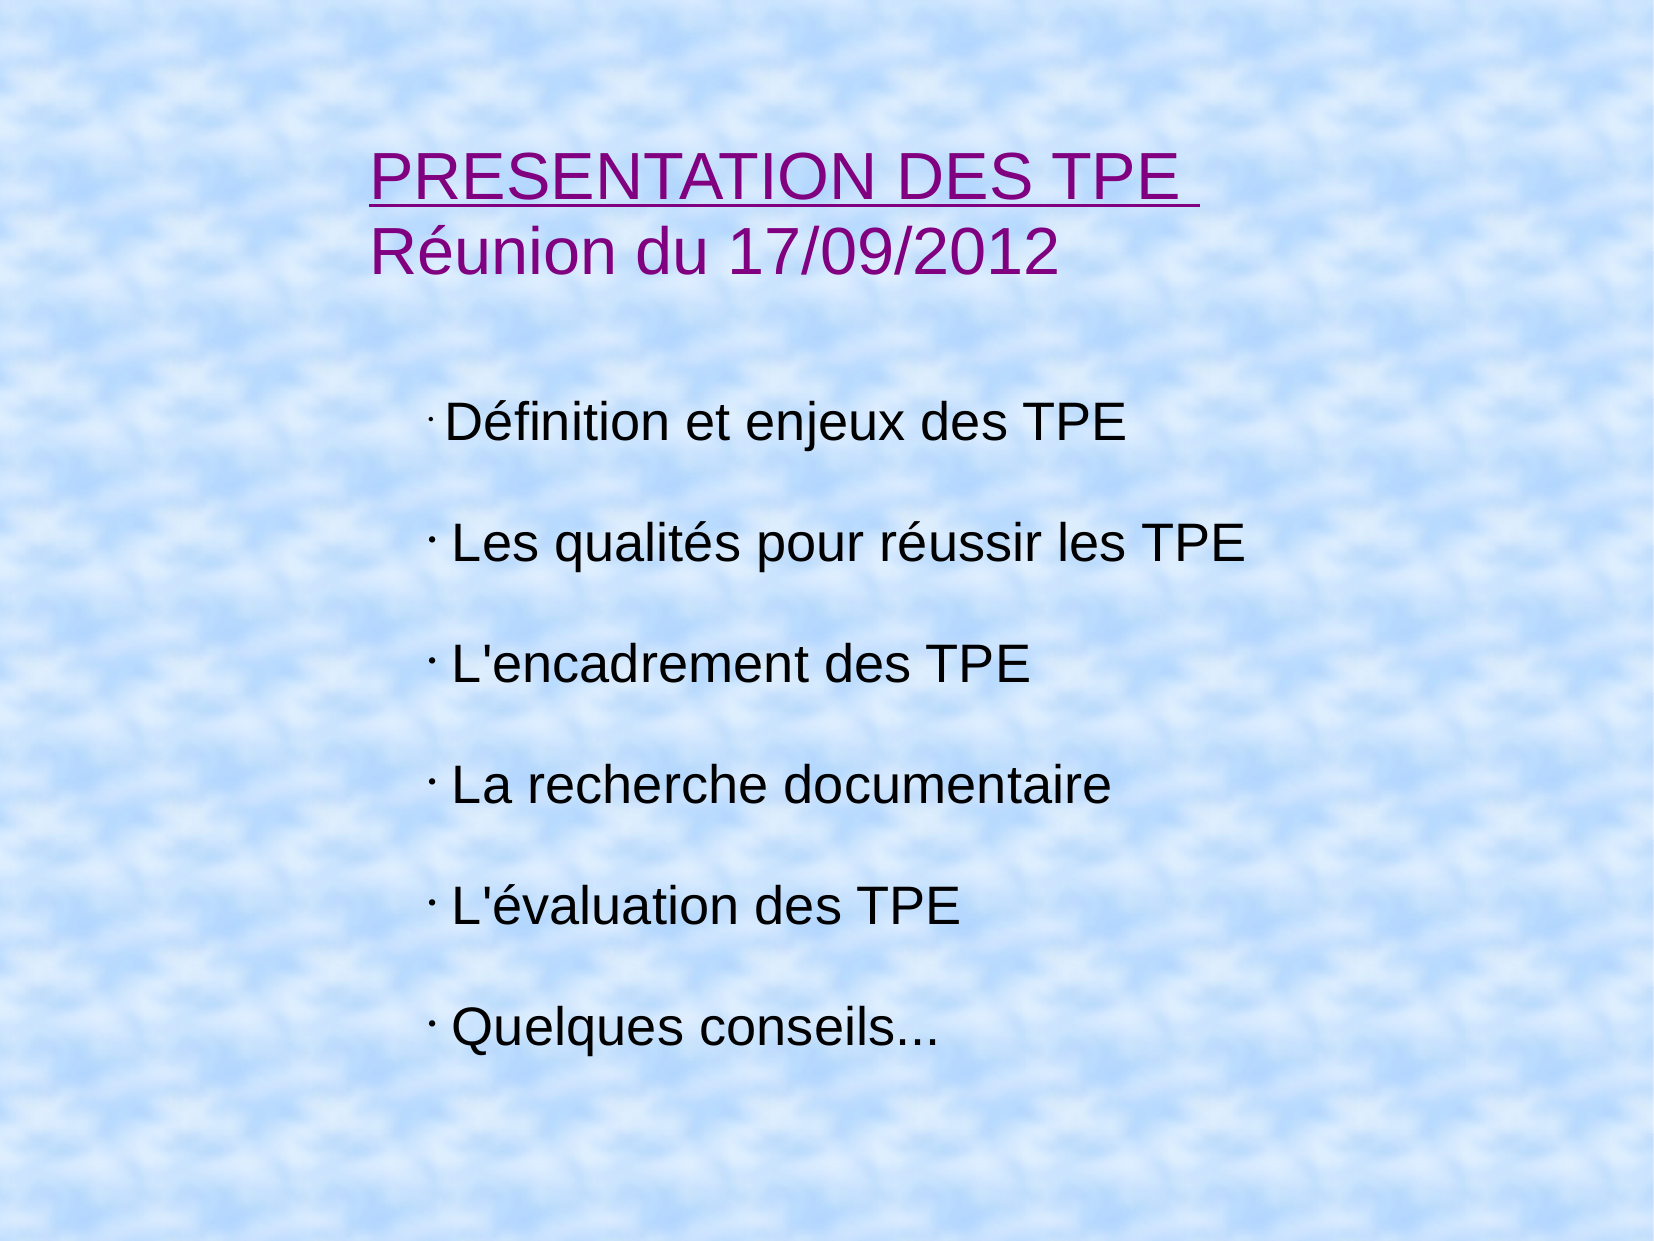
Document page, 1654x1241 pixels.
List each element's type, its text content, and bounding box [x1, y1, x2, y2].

text_box Définition et enjeux des TPE Les qualités pour réussir les TPE L'encadrement des TPE La recherche documentaire L'évaluation des TPE Quelques conseils... [413, 383, 1329, 1065]
picture [0, 0, 1654, 1241]
text_box PRESENTATION DES TPE Réunion du 17/09/2012 [354, 131, 1215, 297]
